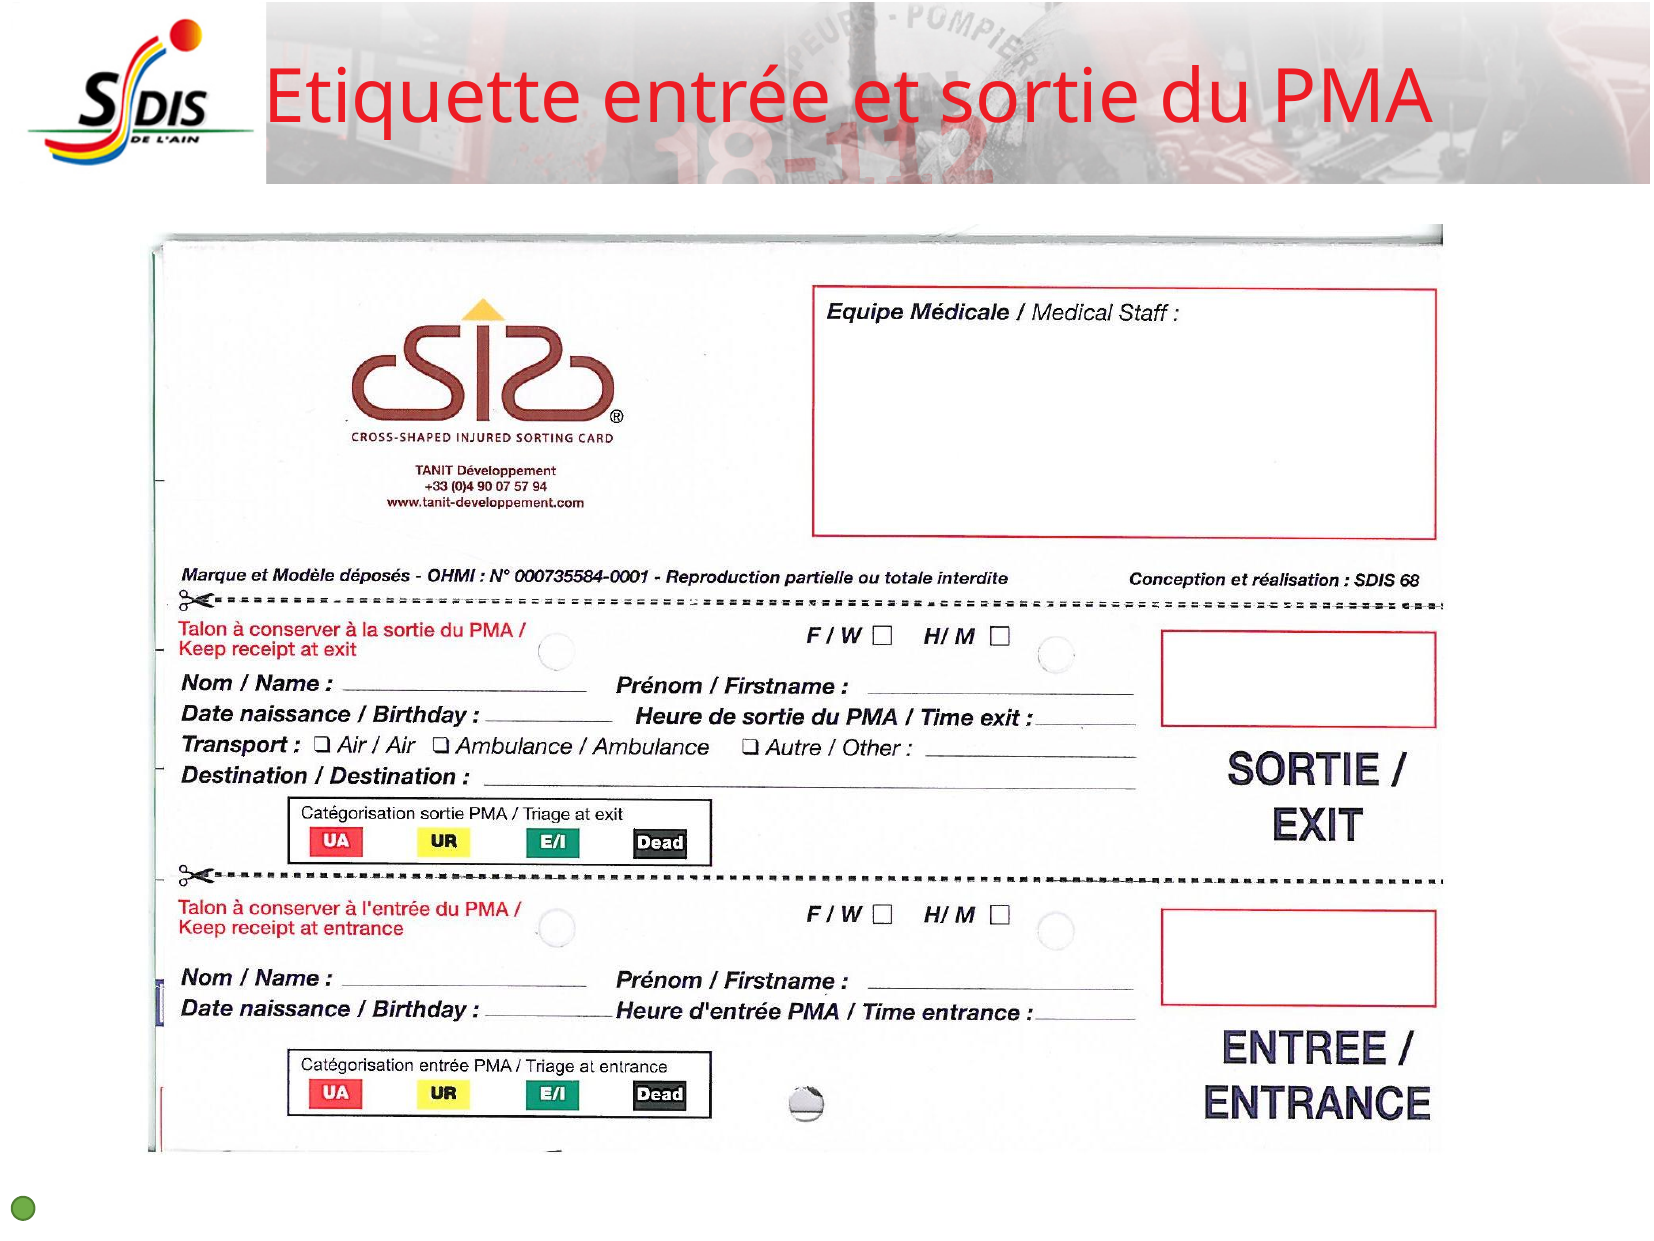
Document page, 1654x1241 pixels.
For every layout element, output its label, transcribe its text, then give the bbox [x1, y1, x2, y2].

picture [11, 2, 1650, 184]
title Etiquette entrée et sortie du PMA [67, 47, 1631, 139]
text_box [11, 1196, 35, 1220]
picture [140, 224, 1448, 1156]
